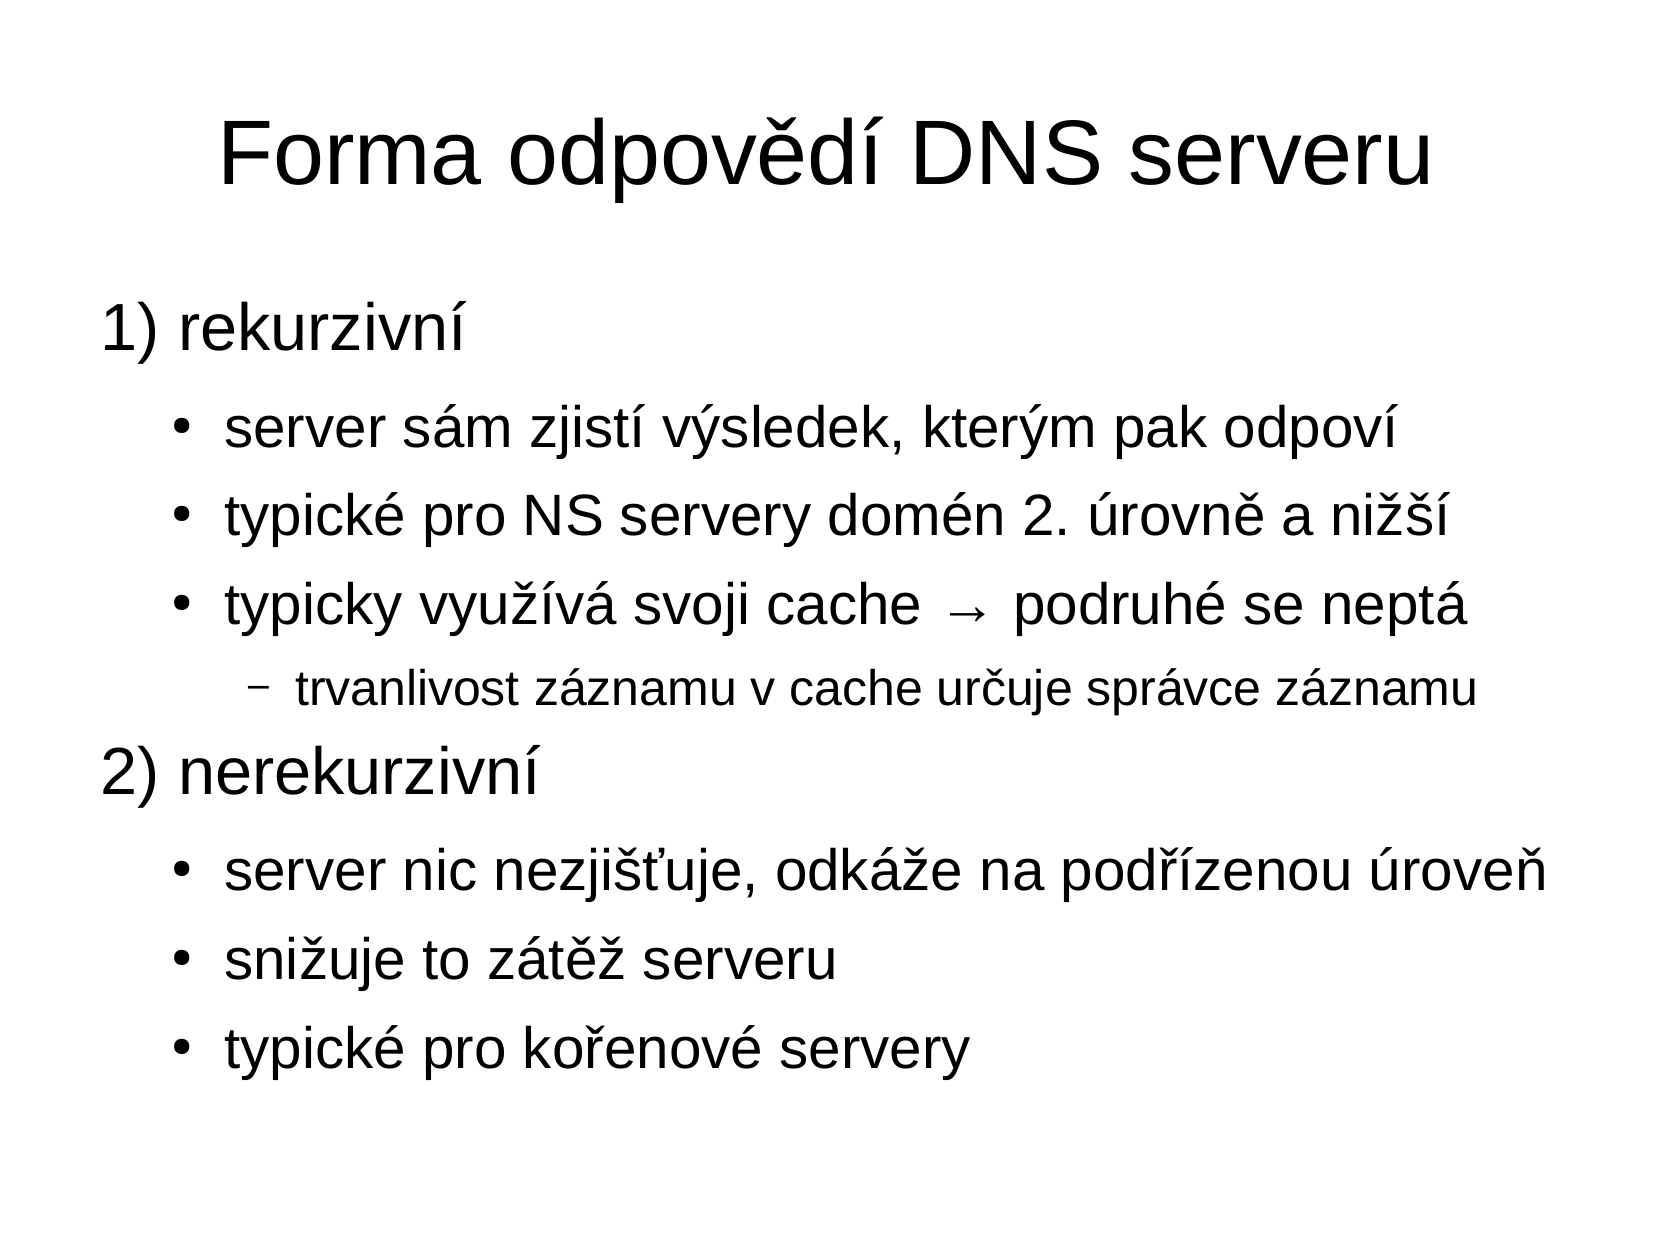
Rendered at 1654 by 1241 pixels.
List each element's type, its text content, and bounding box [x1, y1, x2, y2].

list rekurzivní server sám zjistí výsledek, kterým pak odpoví typické pro NS servery domén 2. úrovně a nižší typicky využívá svoji cache → podruhé se neptá trvanlivost záznamu v cache určuje správce záznamu nerekurzivní server nic nezjišťuje, odkáže na podřízenou úroveň snižuje to zátěž serveru typické pro kořenové servery [82, 290, 1571, 1081]
title Forma odpovědí DNS serveru [82, 49, 1571, 257]
